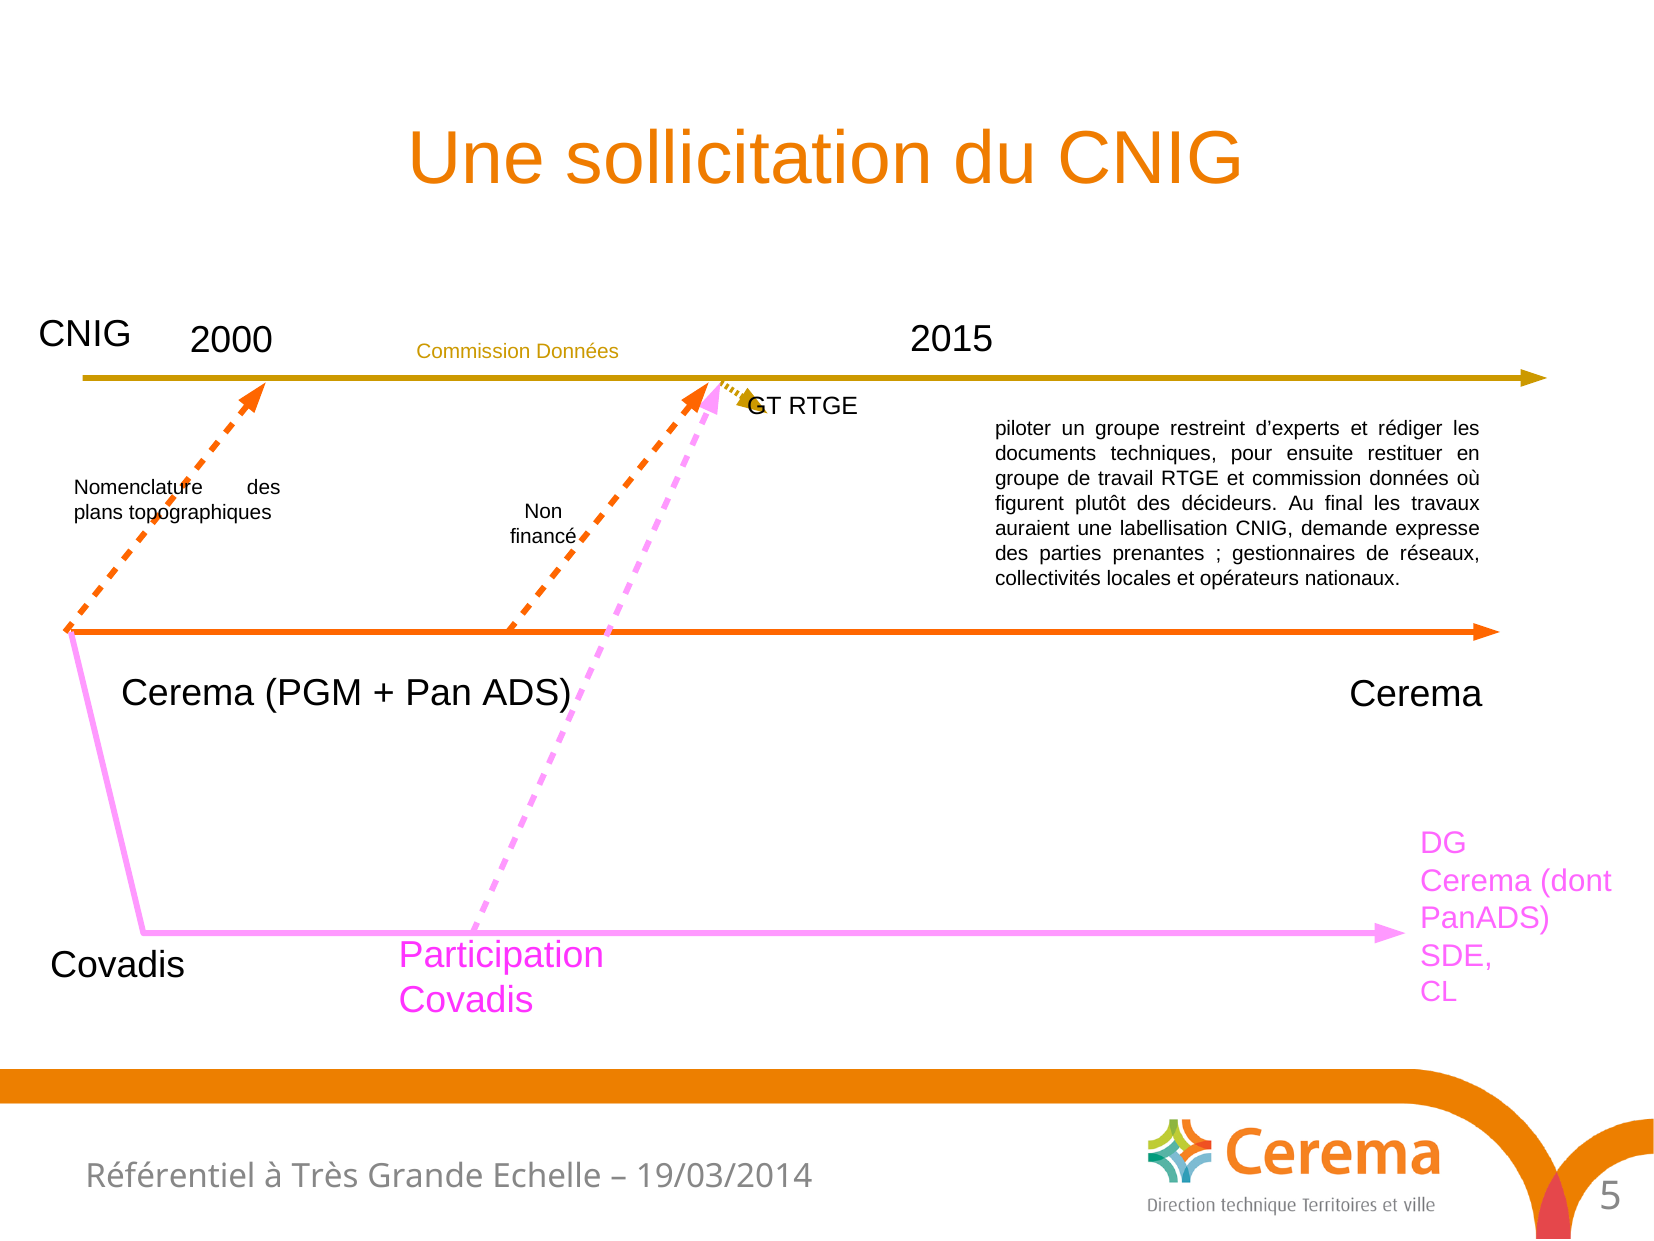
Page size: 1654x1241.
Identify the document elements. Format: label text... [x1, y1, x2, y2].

text_box Cerema (PGM + Pan ADS) [106, 660, 591, 721]
picture [0, 1069, 1654, 1239]
text_box Participation Covadis [383, 922, 638, 1028]
text_box Cerema [1334, 661, 1501, 722]
text_box GT RTGE [732, 382, 875, 428]
text_box Nomenclature des plans topographiques [59, 466, 296, 544]
text_box Commission Données [366, 330, 662, 391]
text_box 2000 [141, 307, 308, 367]
text_box Non financé [490, 490, 597, 556]
text_box Covadis [35, 933, 201, 993]
text_box piloter un groupe restreint d’experts et rédiger les documents techniques, pour ensuite restituer en groupe de travail RTGE et commission données où figurent plutôt des décideurs. Au final les travaux auraient une labellisation CNIG, demande expresse des parties prenantes ; gestionnaires de réseaux, collectivités locales et opérateurs nationaux. [980, 407, 1495, 603]
text_box DG Cerema (dont PanADS) SDE, CL [1405, 815, 1642, 1015]
text_box CNIG [23, 301, 154, 362]
text_box 2015 [862, 307, 1028, 367]
title Une sollicitation du CNIG [82, 49, 1571, 257]
